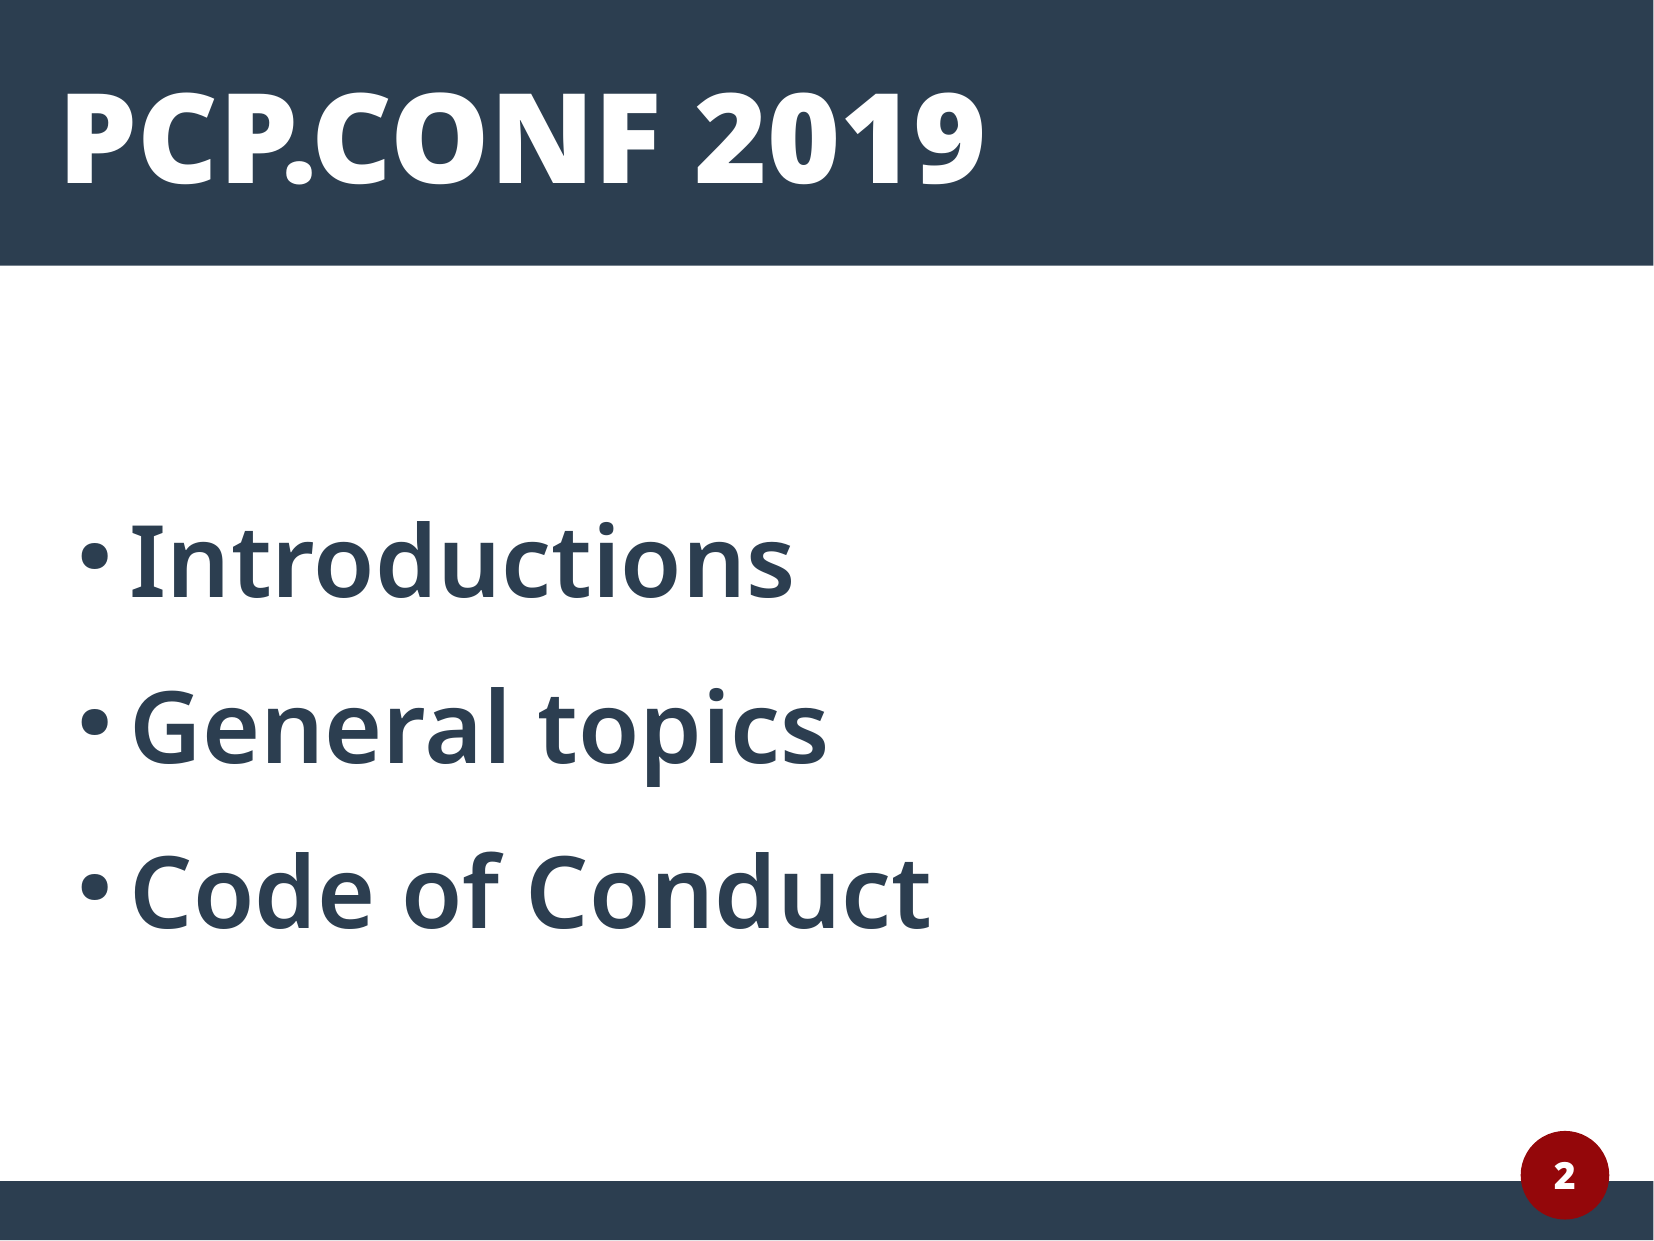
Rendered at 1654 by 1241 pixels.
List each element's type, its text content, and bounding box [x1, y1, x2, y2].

title PCP.CONF 2019 [59, 49, 1595, 207]
list Introductions General topics Code of Conduct [59, 324, 1595, 1152]
